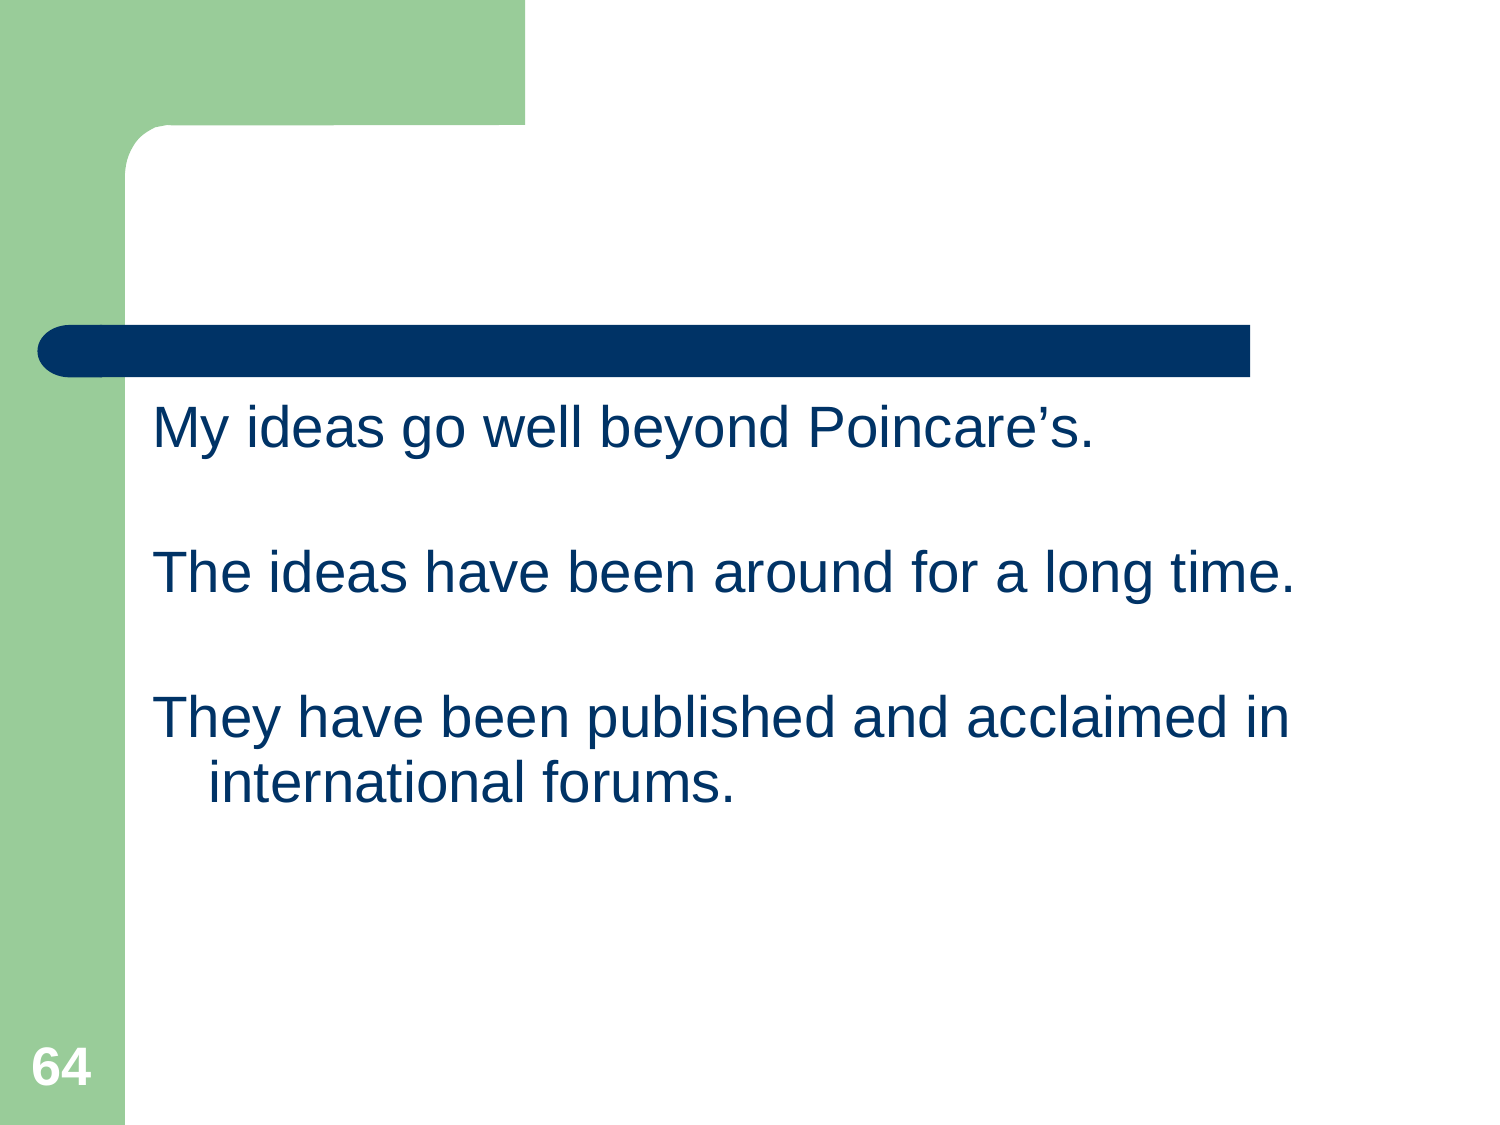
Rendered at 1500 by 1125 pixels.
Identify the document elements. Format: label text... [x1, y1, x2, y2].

list My ideas go well beyond Poincare’s. The ideas have been around for a long time. They have been published and acclaimed in international forums. [137, 387, 1400, 1007]
